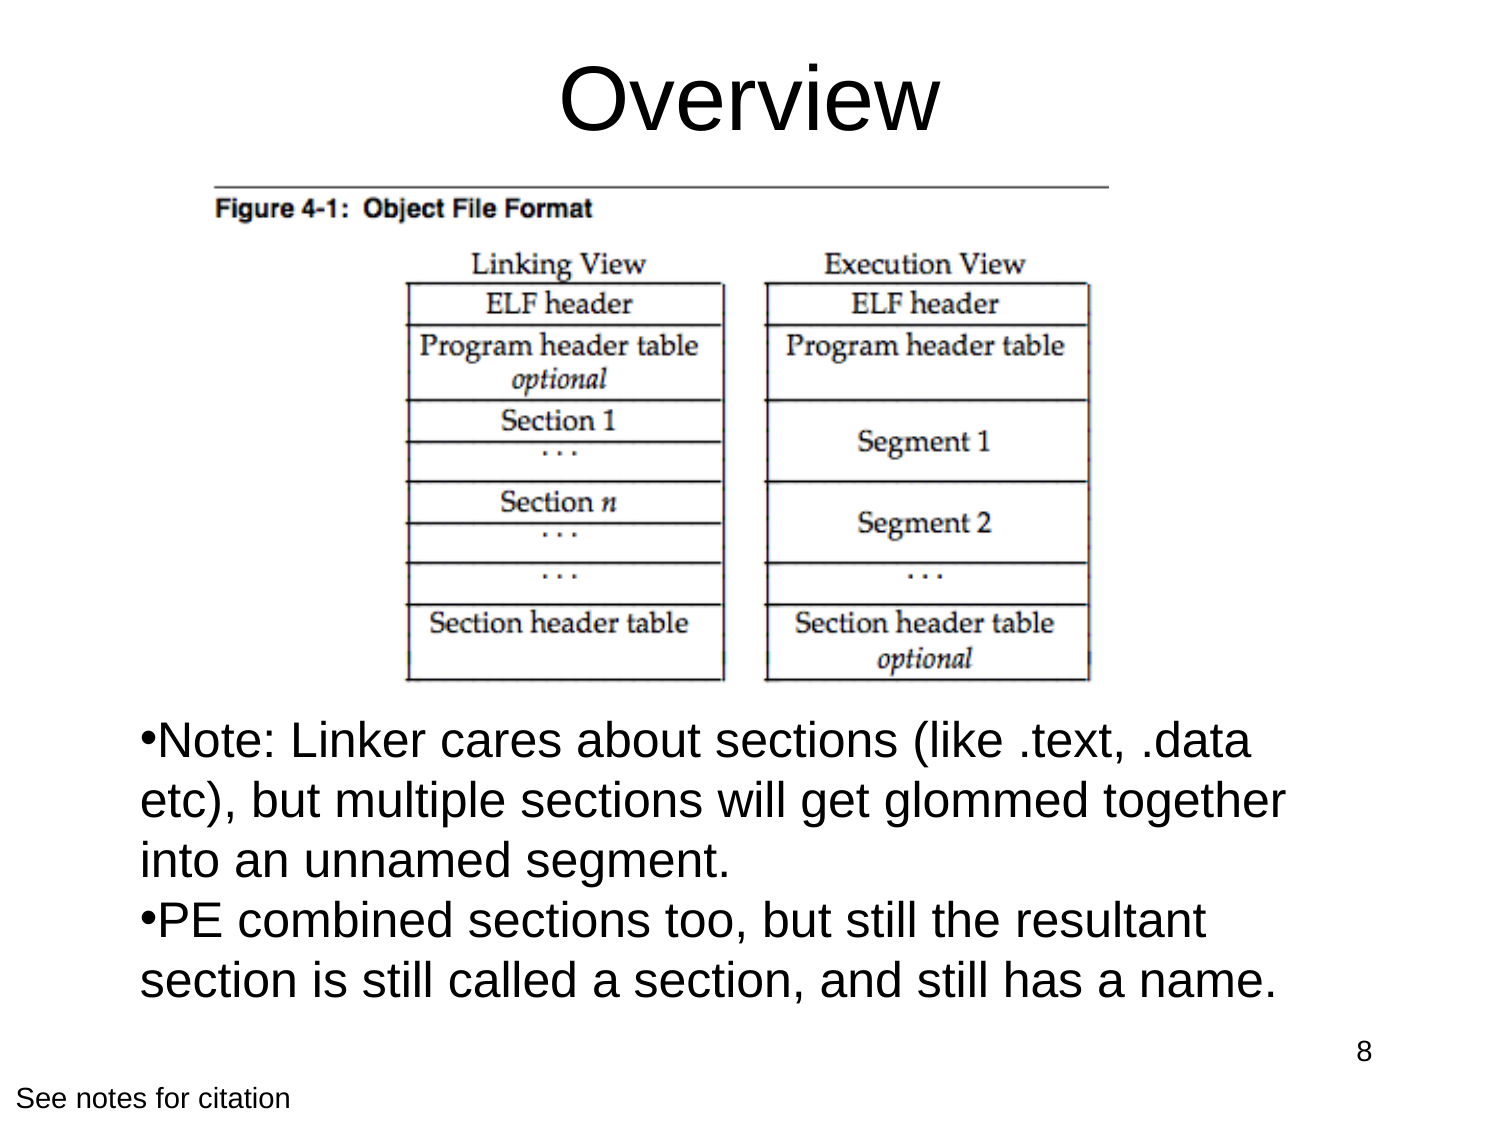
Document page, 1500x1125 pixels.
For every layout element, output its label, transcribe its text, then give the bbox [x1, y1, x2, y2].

text_box <number> [1074, 1025, 1388, 1101]
picture [200, 168, 1109, 699]
title Overview [0, 0, 1500, 188]
text_box See notes for citation [0, 1072, 307, 1123]
text_box Note: Linker cares about sections (like .text, .data etc), but multiple sections will get glommed together into an unnamed segment. PE combined sections too, but still the resultant section is still called a section, and still has a name. [124, 699, 1363, 1016]
